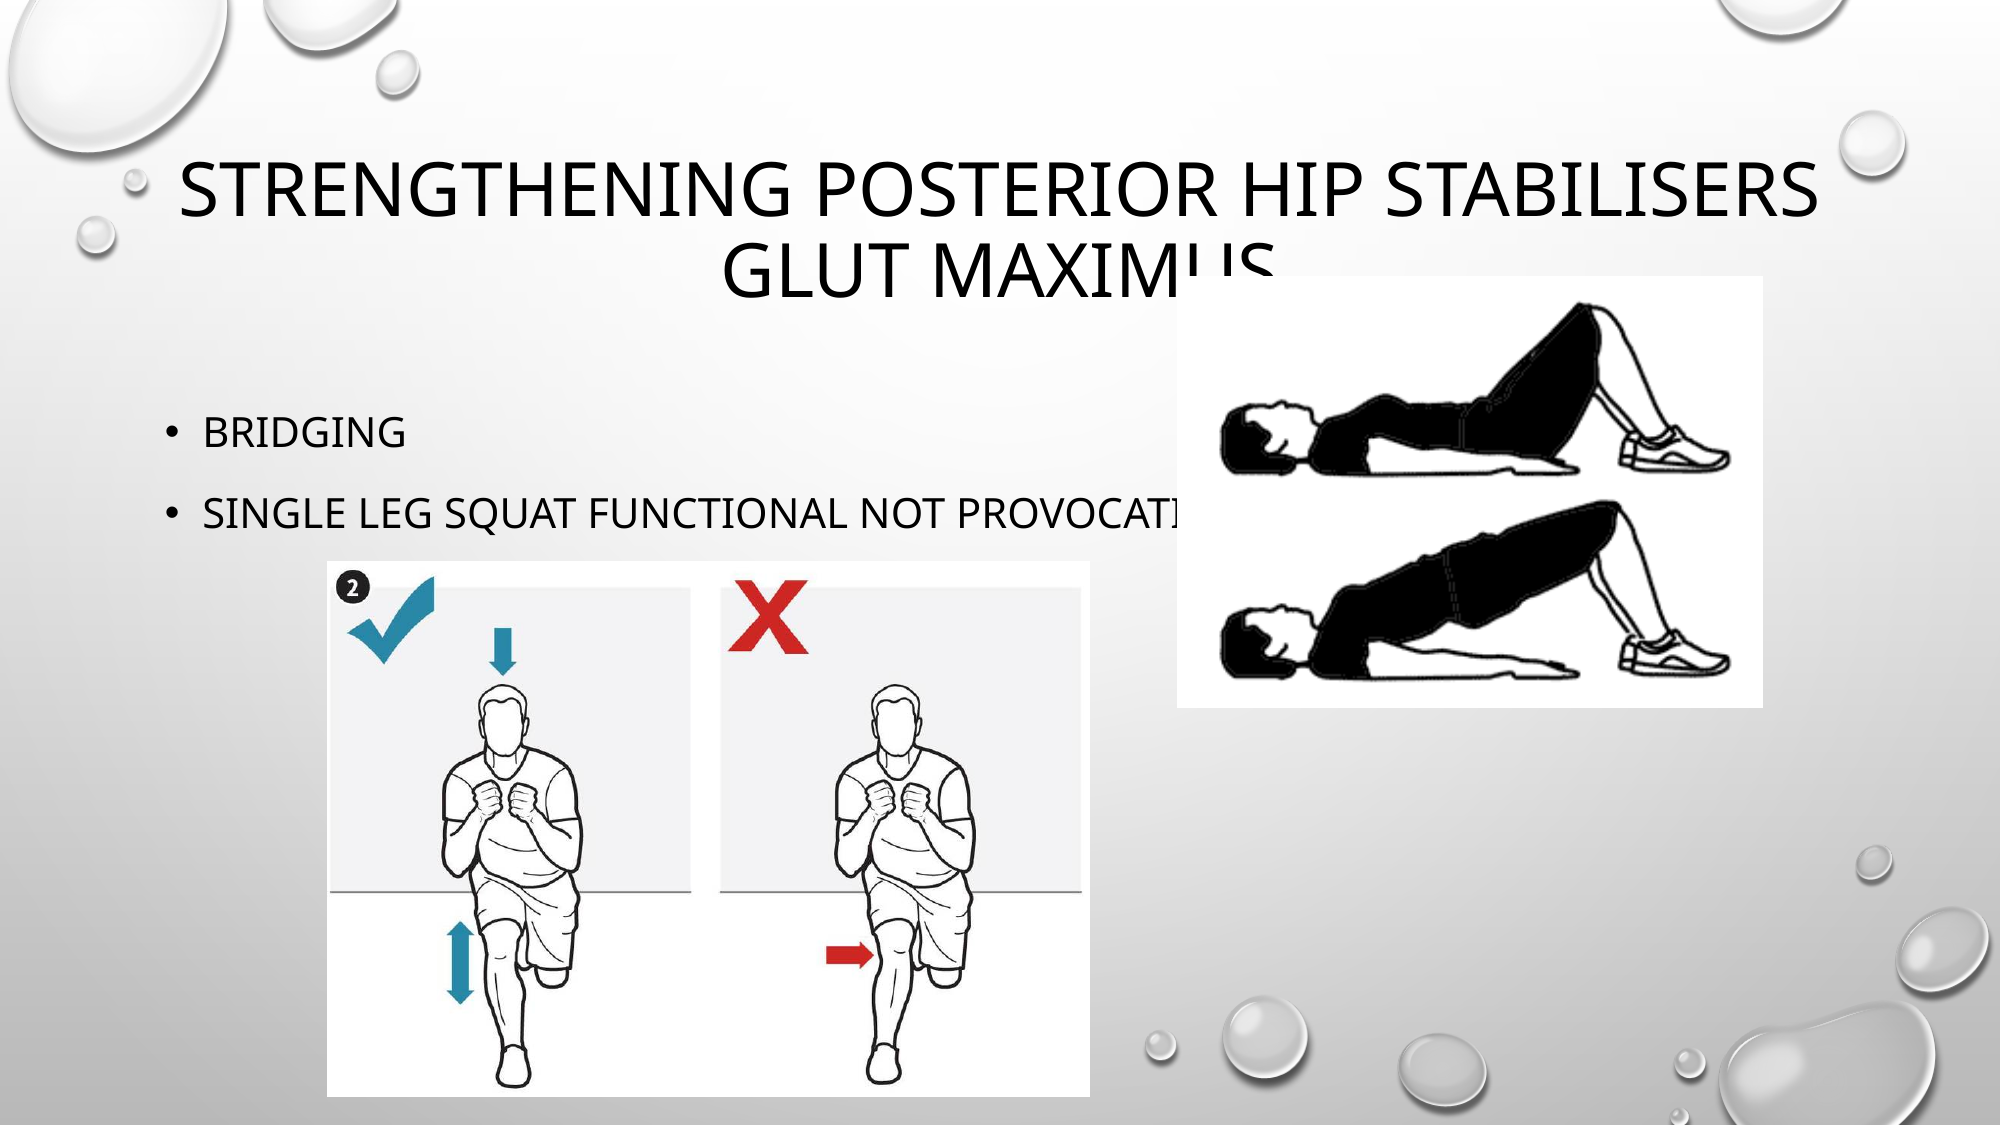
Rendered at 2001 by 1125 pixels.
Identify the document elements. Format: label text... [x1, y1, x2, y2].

title Strengthening posterior hip stabilisers Glut maximus [149, 101, 1851, 364]
picture [1177, 276, 1763, 708]
picture [327, 561, 1090, 1097]
list Bridging Single leg squat functional not provocative [149, 388, 1850, 950]
